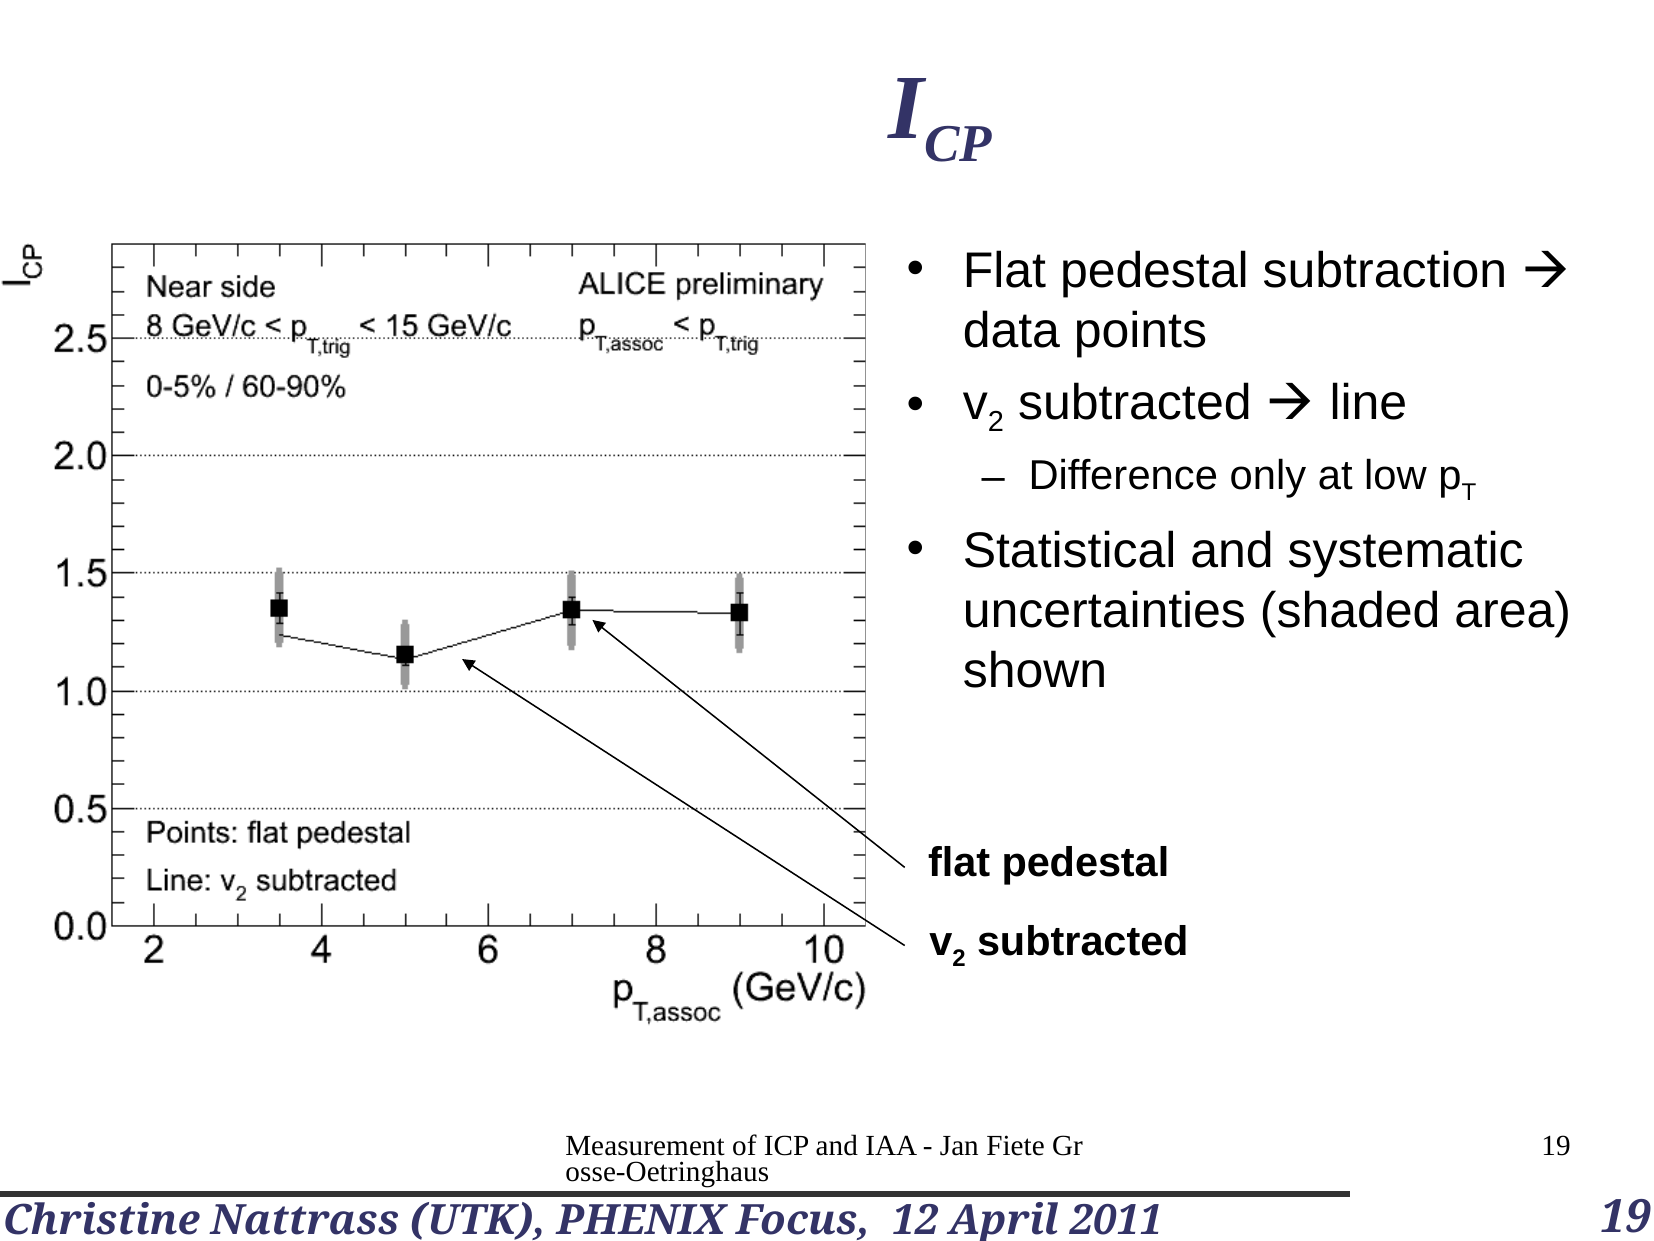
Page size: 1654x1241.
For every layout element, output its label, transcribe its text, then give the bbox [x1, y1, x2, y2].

title ICP [279, 32, 1569, 188]
picture [0, 203, 866, 1034]
text_box Flat pedestal subtraction  data points v2 subtracted  line Difference only at low pT Statistical and systematic uncertainties (shaded area) shown [891, 229, 1609, 1141]
